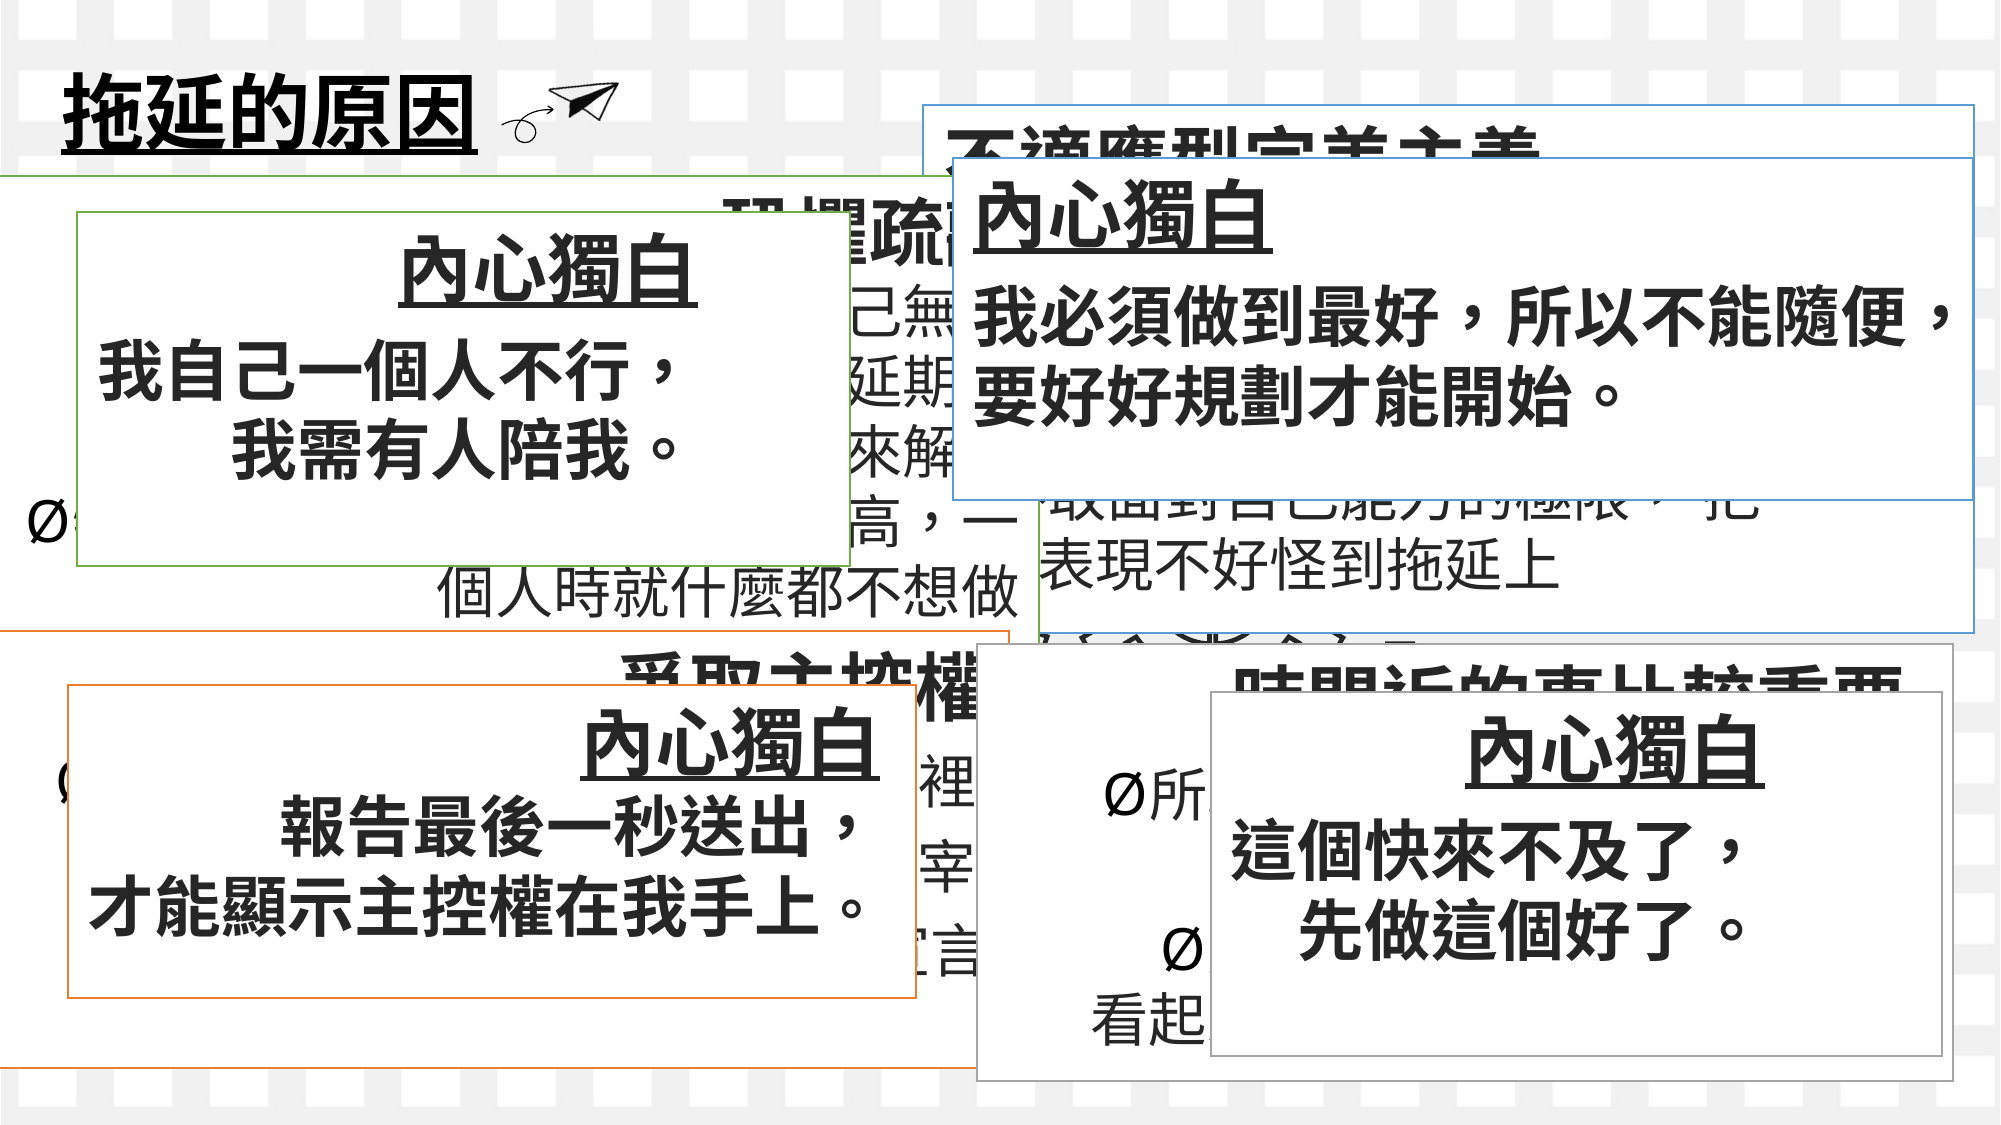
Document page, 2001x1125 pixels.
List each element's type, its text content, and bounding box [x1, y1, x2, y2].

text_box 內心獨白 這個快來不及了， 先做這個好了。 [1210, 692, 1942, 1057]
text_box 不適應型完美主義 擔心發揮全力也無法達到理想 為求完美而花很長的時間來準備與醞釀 不敢面對自己能力的極限， 把 表現不好怪到拖延上 [923, 104, 1974, 175]
text_box 內心獨白 報告最後一秒送出， 才能顯示主控權在我手上。 [67, 685, 917, 998]
text_box 不適應型完美主義 擔心發揮全力也無法達到理想 為求完美而花很長的時間來準備與醞釀 不敢面對自己能力的極限， 把 表現不好怪到拖延上 [1040, 501, 1974, 634]
text_box 爭取主控權 拖延才能顯示主控權在自己的手裡 拖延才能顯示自己是人生的主宰 拖延就是一種獨立宣言 [0, 630, 1010, 1069]
text_box 內心獨白 我自己一個人不行， 我需有人陪我。 [77, 211, 850, 566]
text_box [501, 105, 554, 144]
text_box 拖延的原因 [46, 52, 498, 169]
picture [546, 74, 619, 123]
text_box 時間近的事比較重要 所以會先去找一些近在眼前卻 一點也不重要的事來做 那些很重要卻還很久的事情 看起來就無關緊要，就會去拖延 [977, 643, 1953, 1082]
text_box 恐懼疏離 容易失去安全感，覺得自己無法 單獨生存下來，故意拖延期待 有人來解救 特點 : 團隊在一起時效率特別高，一個人時就什麼都不想做 [0, 175, 1040, 643]
text_box 內心獨白 我必須做到最好，所以不能隨便，要好好規劃才能開始。 [952, 157, 1973, 501]
